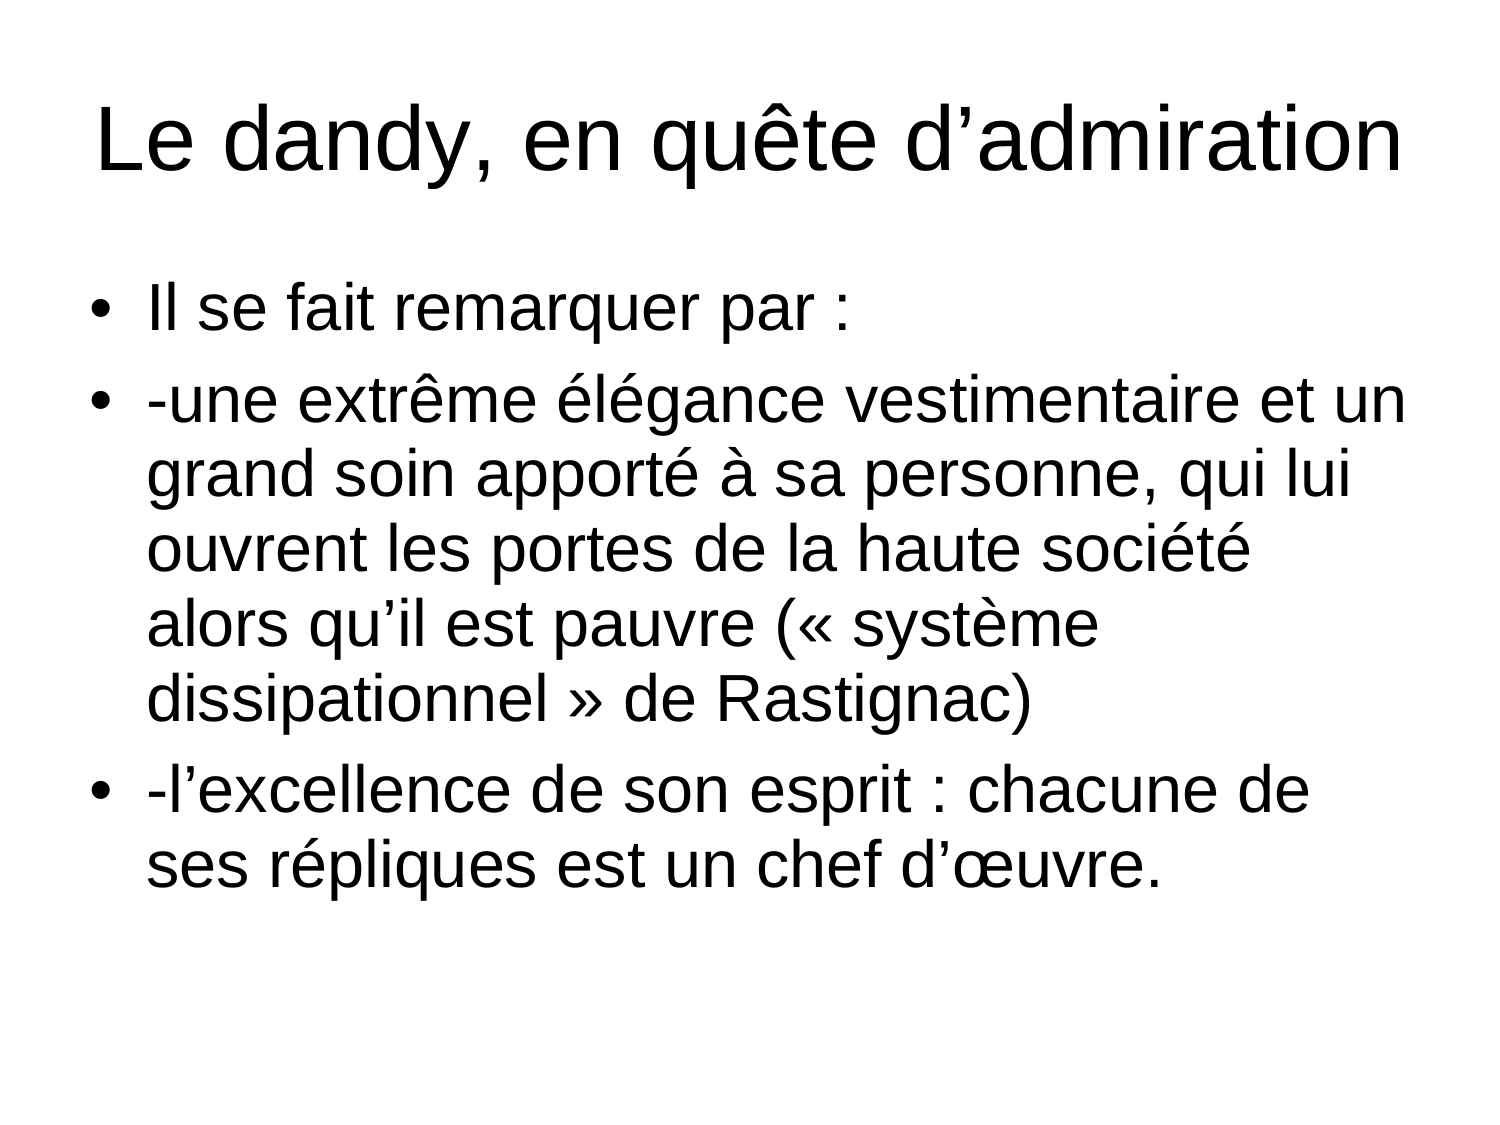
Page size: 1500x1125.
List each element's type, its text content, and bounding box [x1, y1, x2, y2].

list Il se fait remarquer par : -une extrême élégance vestimentaire et un grand soin apporté à sa personne, qui lui ouvrent les portes de la haute société alors qu’il est pauvre (« système dissipationnel » de Rastignac) -l’excellence de son esprit : chacune de ses répliques est un chef d’œuvre. [75, 262, 1426, 1006]
title Le dandy, en quête d’admiration [75, 45, 1426, 233]
